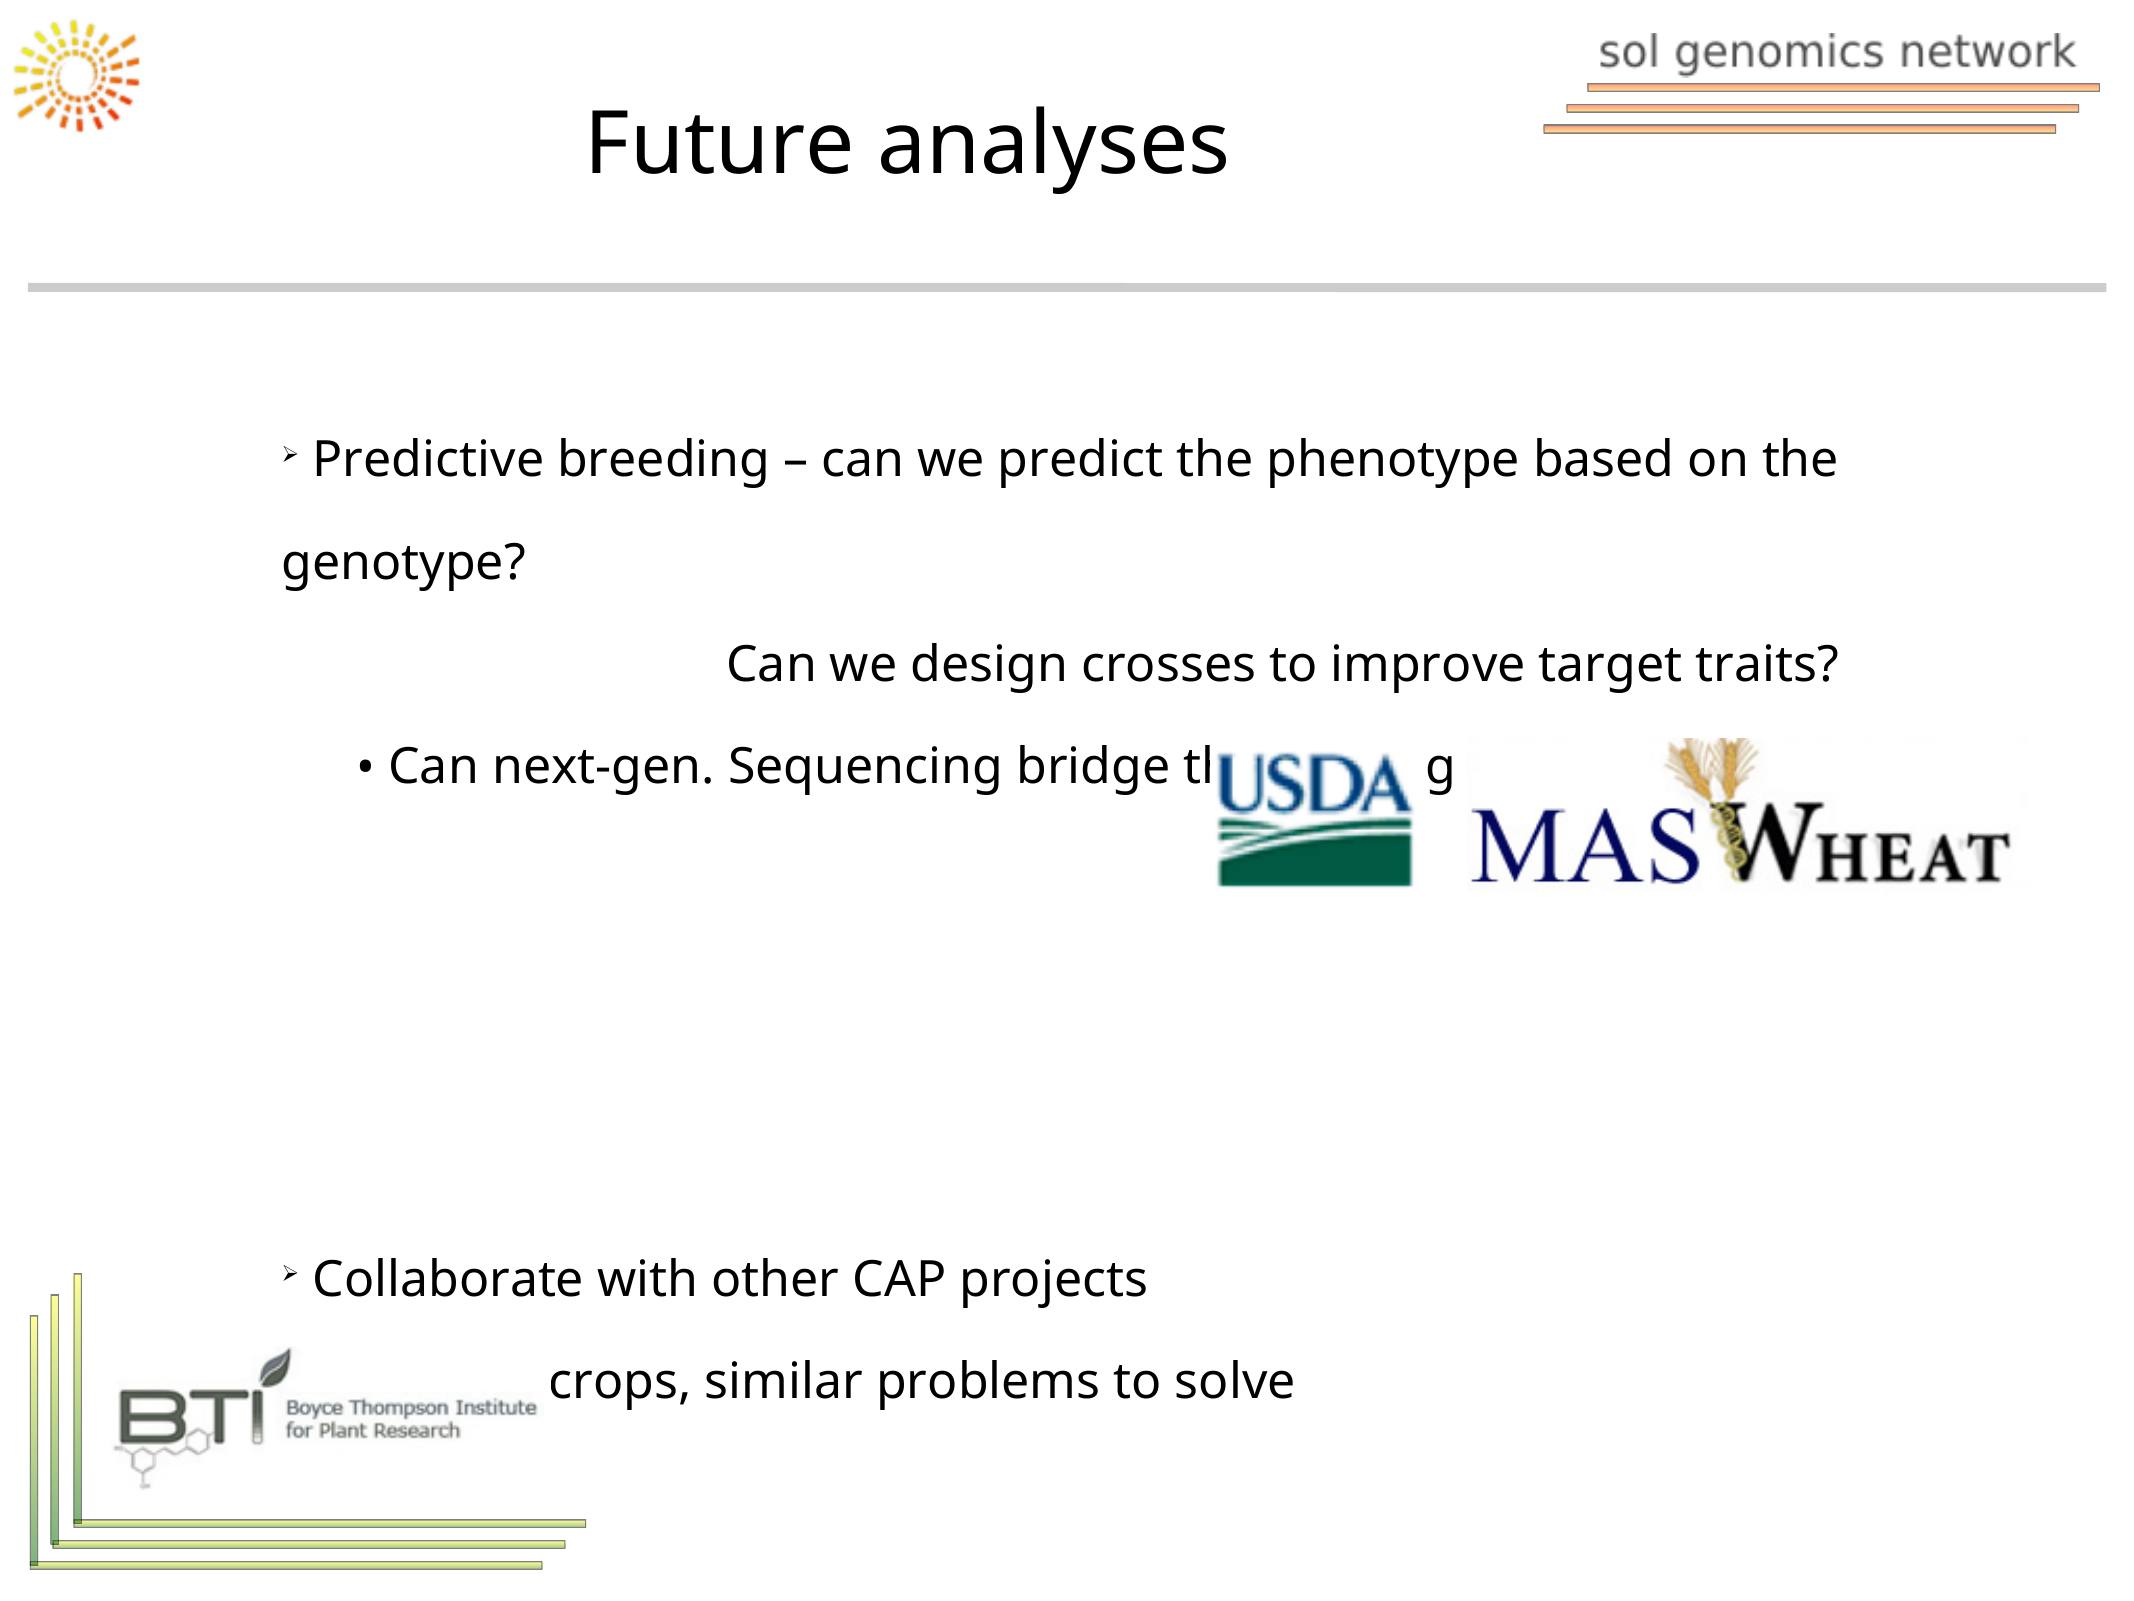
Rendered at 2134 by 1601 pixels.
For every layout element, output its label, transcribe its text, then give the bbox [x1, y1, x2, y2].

picture [1462, 738, 2029, 903]
text_box [50, 1294, 566, 1549]
text_box Predictive breeding – can we predict the phenotype based on the genotype? Can we design crosses to improve target traits? Can next-gen. Sequencing bridge the missing marker polymorphism? Collaborate with other CAP projects Different crops, similar problems to solve [37, 379, 2040, 1526]
text_box [1566, 104, 2080, 113]
text_box Future analyses [300, 75, 1538, 191]
picture [1597, 33, 2078, 78]
text_box [29, 1315, 543, 1570]
text_box [1543, 124, 2057, 134]
text_box [1587, 83, 2100, 92]
picture [109, 1346, 551, 1493]
picture [4, 6, 150, 151]
picture [1210, 738, 1425, 899]
text_box [73, 1273, 587, 1528]
